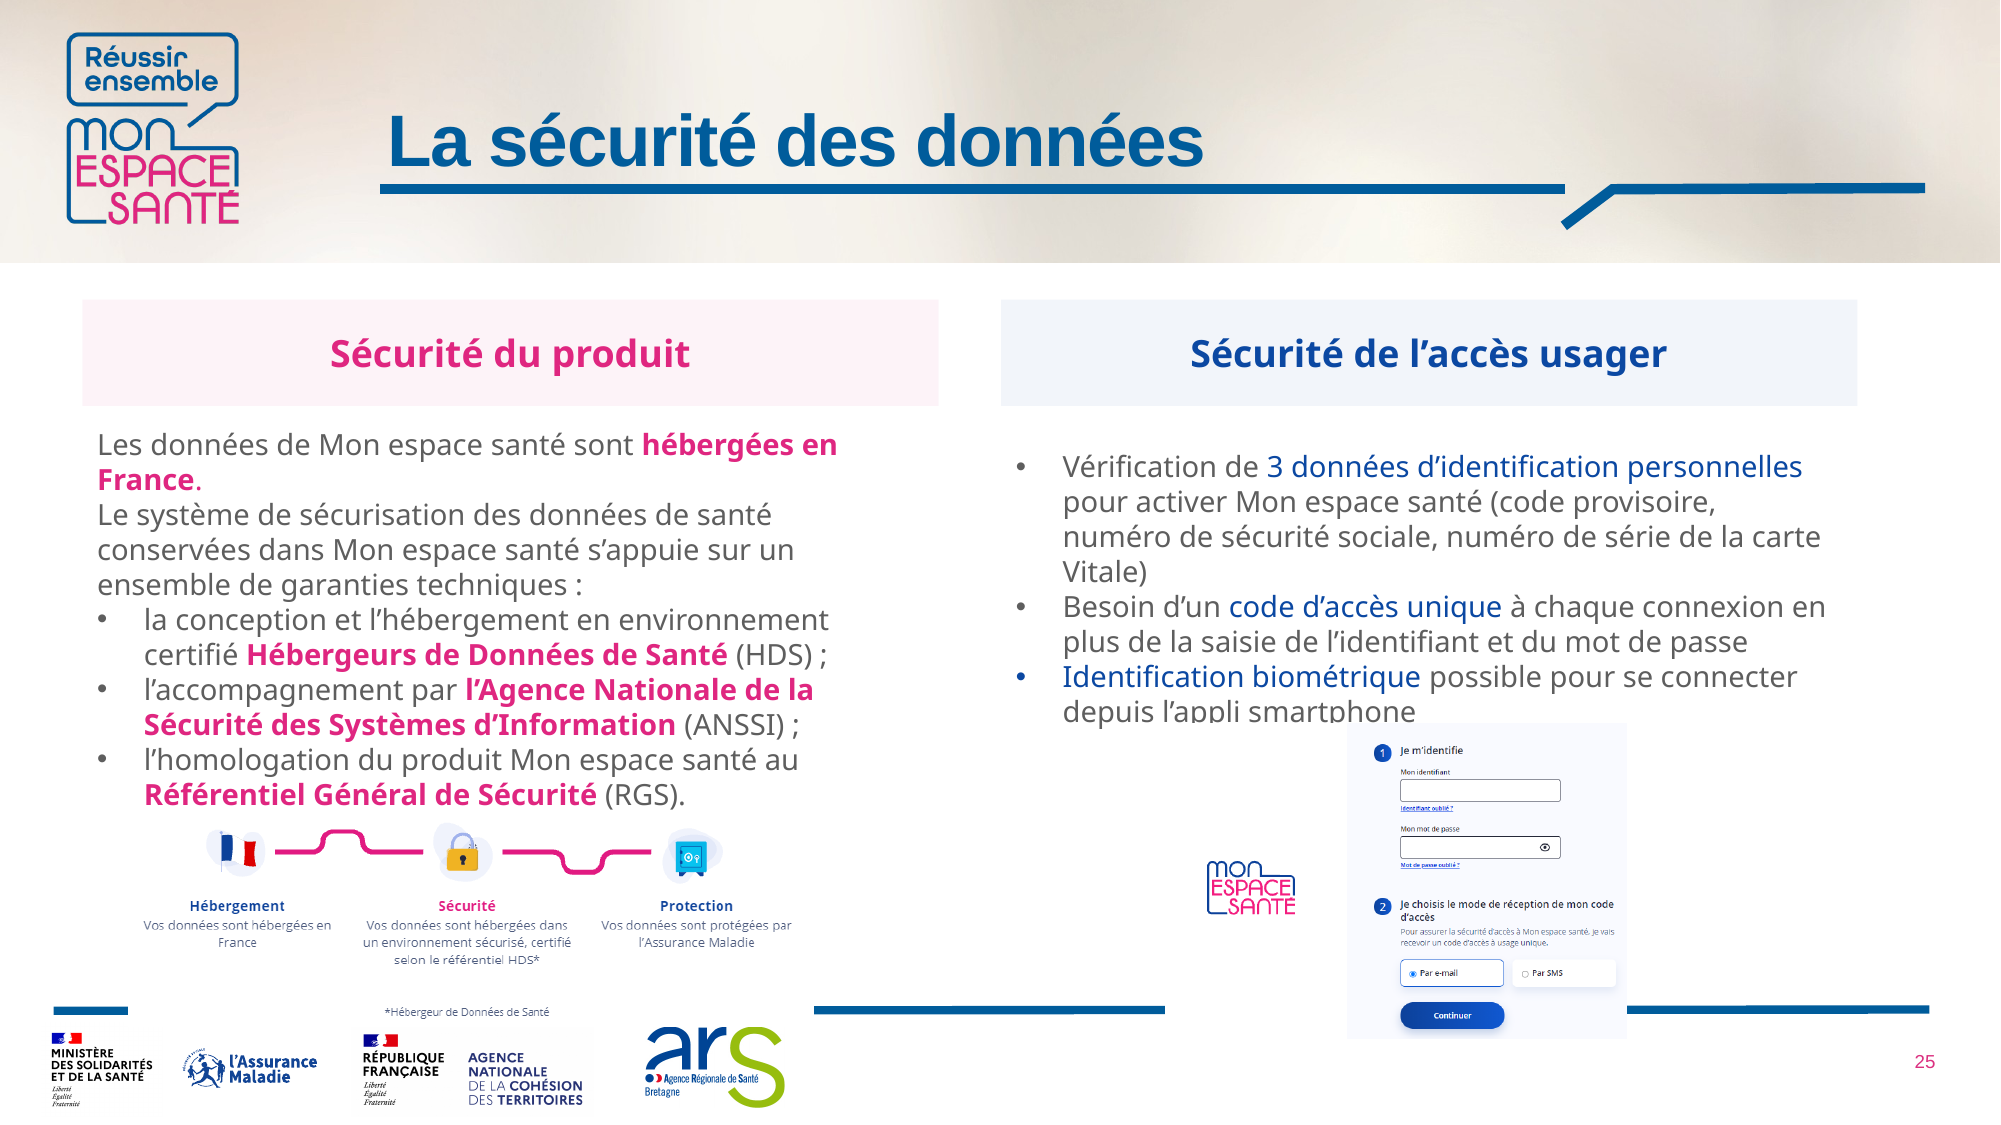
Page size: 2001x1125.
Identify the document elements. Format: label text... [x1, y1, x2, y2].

picture [0, 0, 2000, 263]
text_box Sécurité du produit [215, 322, 806, 383]
text_box Vérification de 3 données d’identification personnelles pour activer Mon espace santé (code provisoire, numéro de sécurité sociale, numéro de série de la carte Vitale) Besoin d’un code d’accès unique à chaque connexion en plus de la saisie de l’identifiant et du mot de passe Identification biométrique possible pour se connecter depuis l’appli smartphone [1001, 441, 1843, 736]
picture [41, 819, 814, 1117]
picture [1165, 723, 1627, 1039]
text_box [82, 299, 939, 406]
text_box [1001, 299, 1858, 406]
text_box Sécurité de l’accès usager [1133, 322, 1725, 383]
title La sécurité des données [379, 2, 1526, 189]
text_box Les données de Mon espace santé sont hébergées en France. Le système de sécurisation des données de santé conservées dans Mon espace santé s’appuie sur un ensemble de garanties techniques : la conception et l’hébergement en environnement certifié Hébergeurs de Données de Santé (HDS) ; l’accompagnement par l’Agence Nationale de la Sécurité des Systèmes d’Information (ANSSI) ; l’homologation du produit Mon espace santé au Référentiel Général de Sécurité (RGS). [82, 419, 939, 819]
